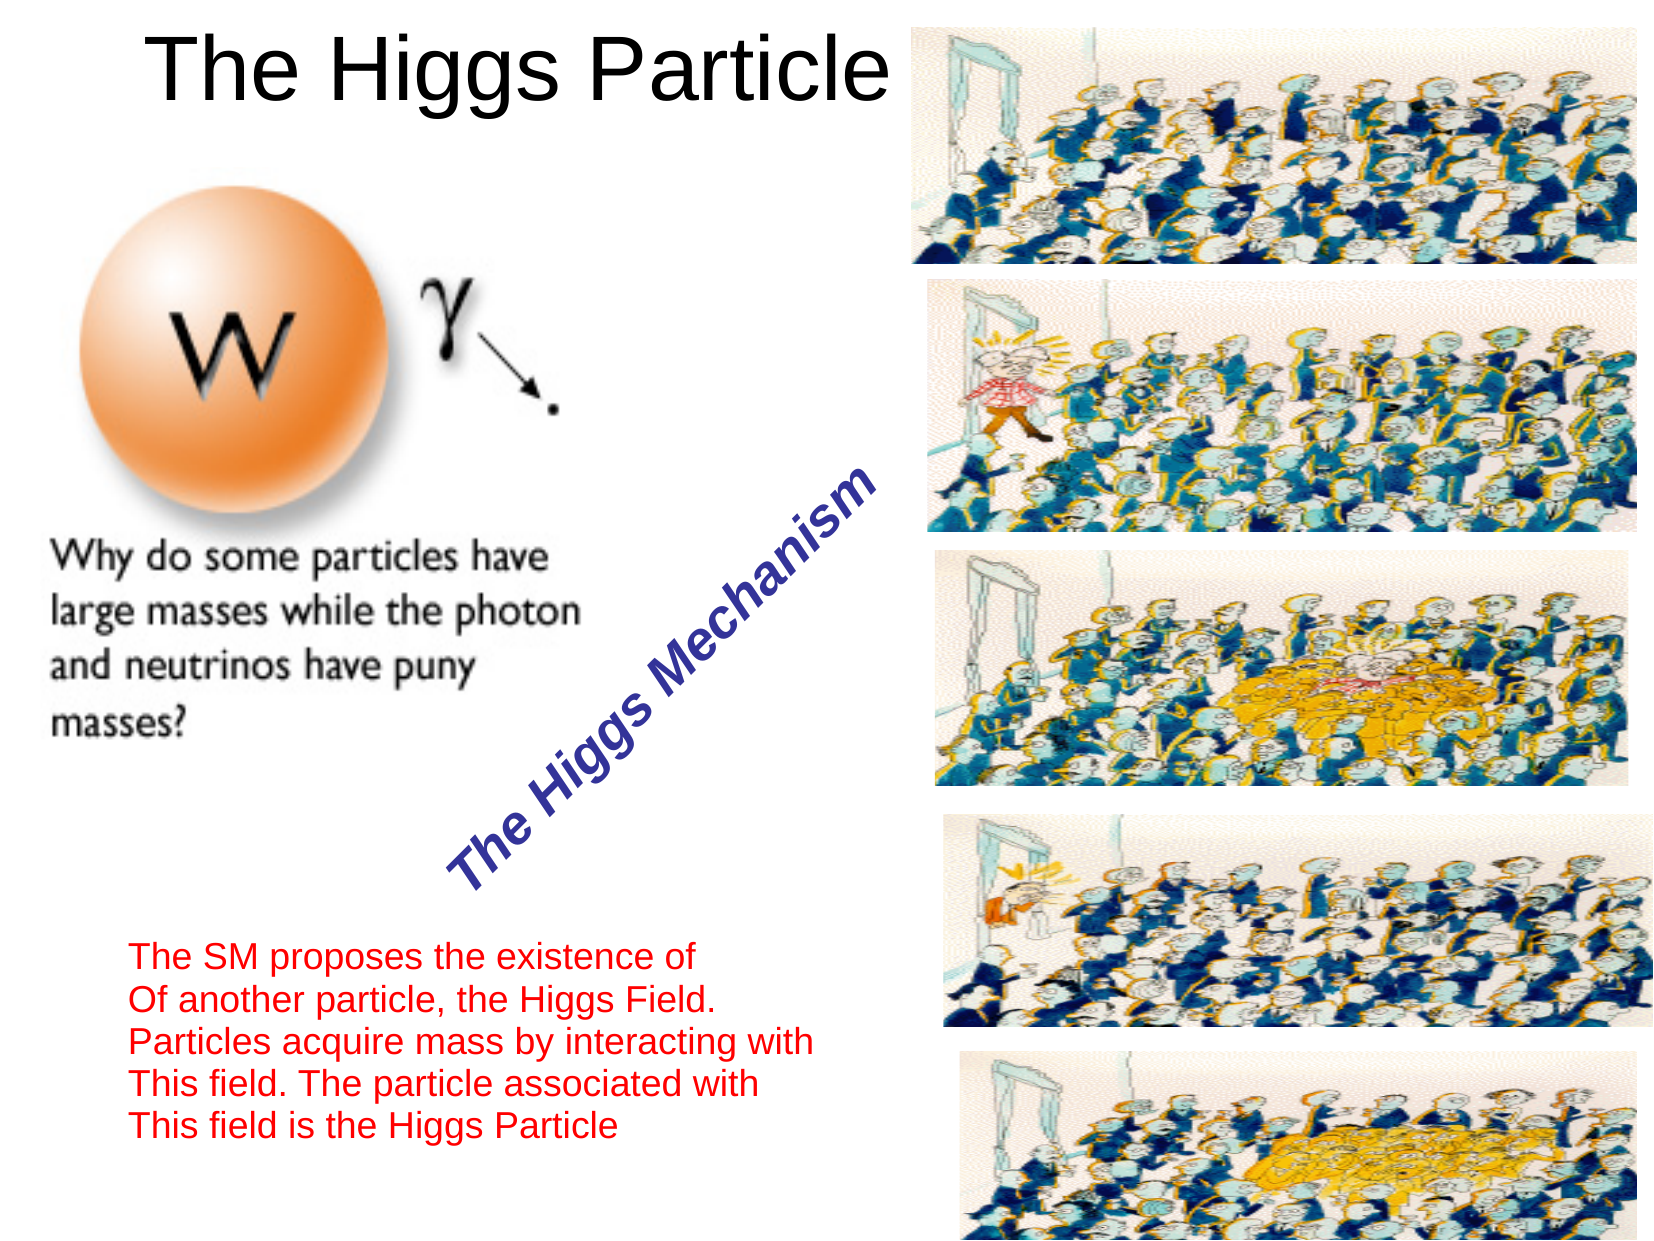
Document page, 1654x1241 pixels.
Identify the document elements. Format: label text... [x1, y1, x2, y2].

chart [934, 550, 1629, 787]
chart [927, 279, 1638, 532]
text_box The SM proposes the existence of Of another particle, the Higgs Field. Particles acquire mass by interacting with This field. The particle associated with This field is the Higgs Particle [113, 928, 830, 1154]
chart [40, 167, 591, 760]
chart [959, 1051, 1638, 1241]
chart [943, 814, 1654, 1027]
chart [911, 27, 1638, 264]
text_box The Higgs Mechanism [417, 434, 907, 923]
title The Higgs Particle [0, 0, 1038, 139]
